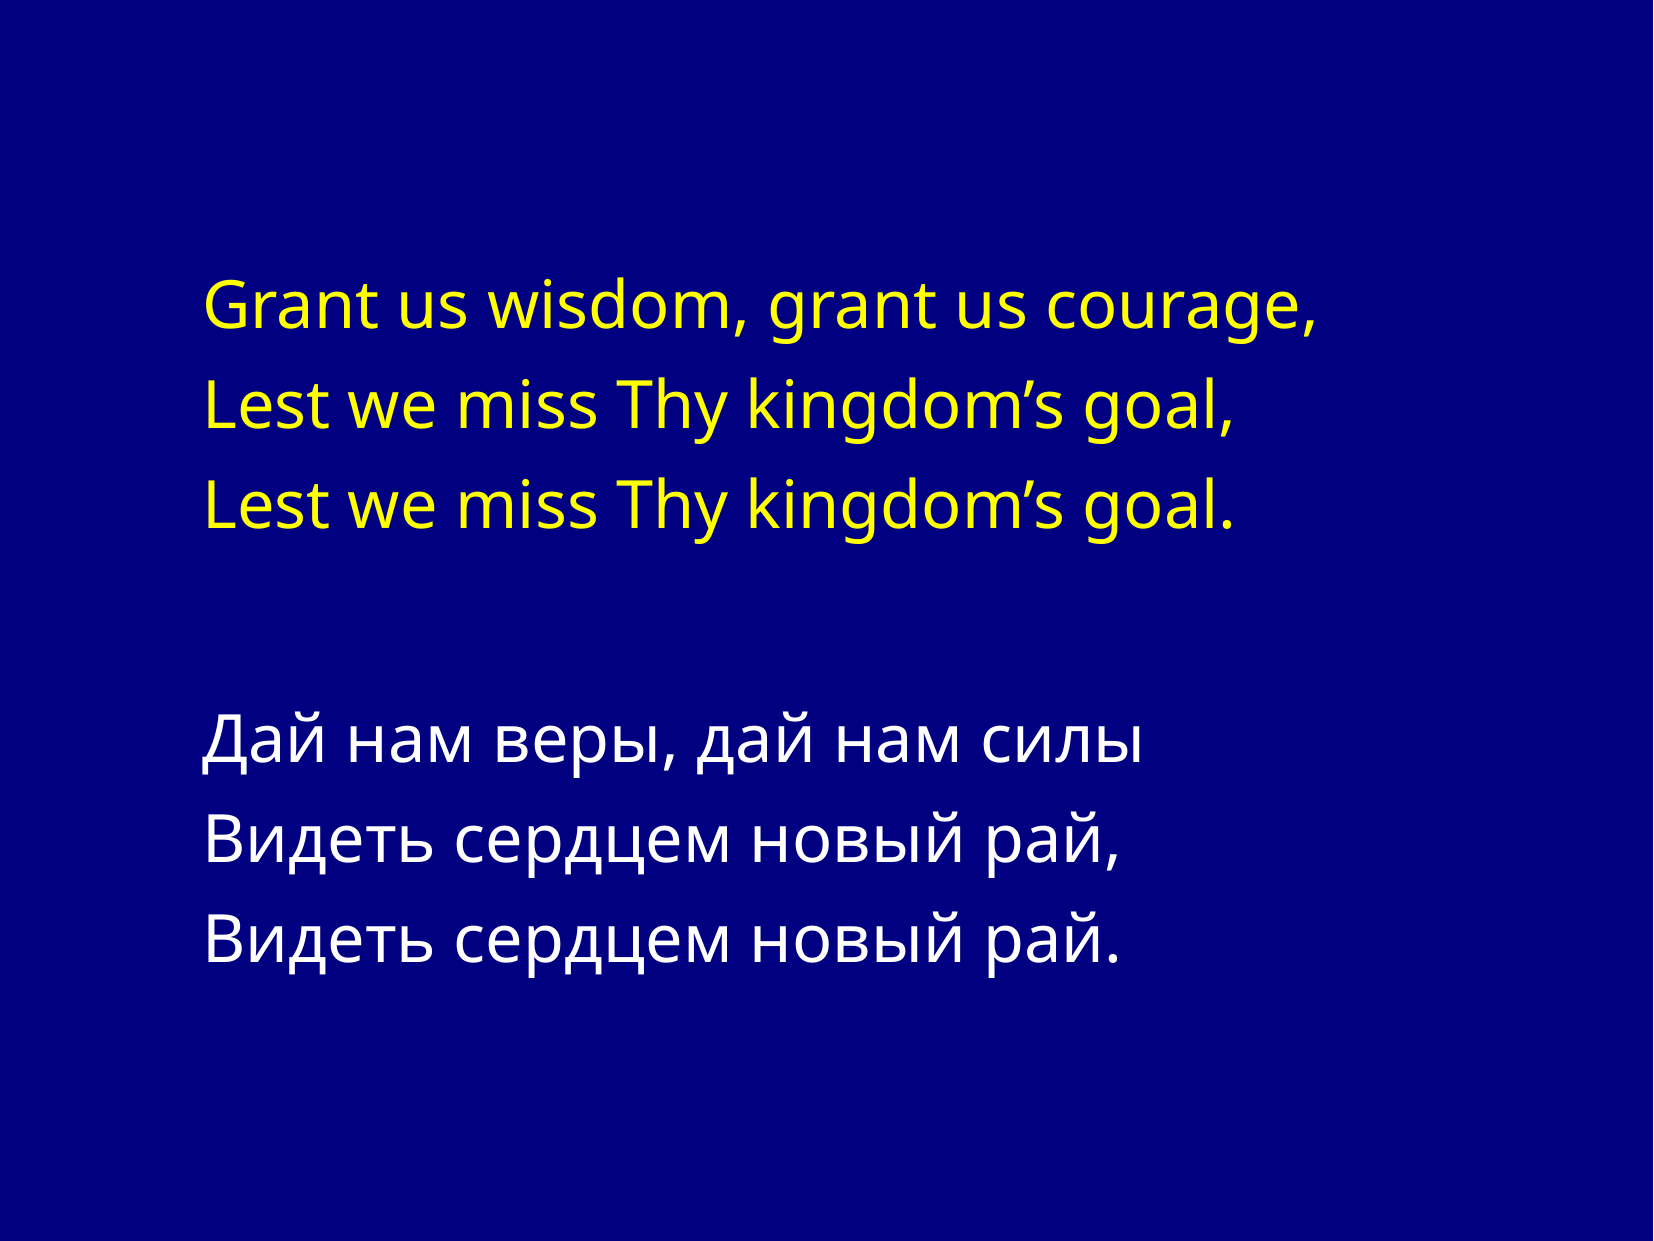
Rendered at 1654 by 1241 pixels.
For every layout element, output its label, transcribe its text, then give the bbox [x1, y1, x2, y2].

text_box Grant us wisdom, grant us courage, Lest we miss Thy kingdom’s goal, Lest we miss Thy kingdom’s goal. [75, 150, 1576, 638]
text_box Дай нам веры, дай нам силы Видеть сердцем новый рай, Видеть сердцем новый рай. [75, 675, 1576, 1163]
